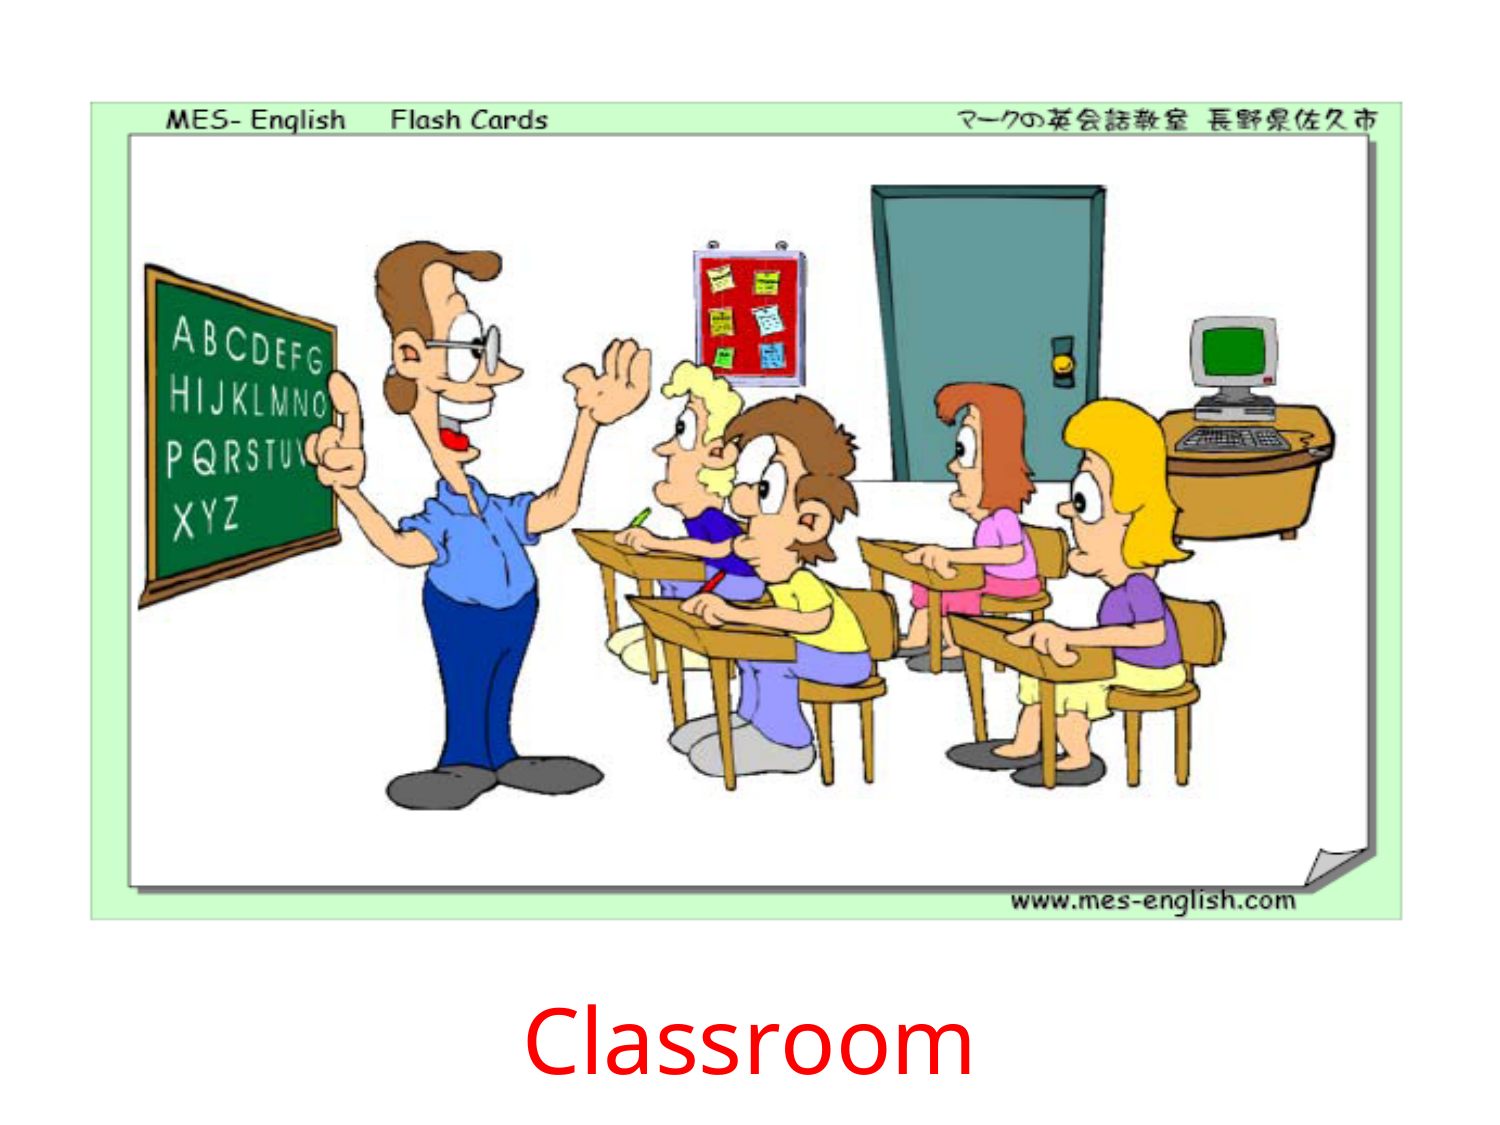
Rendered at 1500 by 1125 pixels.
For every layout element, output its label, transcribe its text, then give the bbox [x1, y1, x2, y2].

text_box Classroom [99, 974, 1401, 1101]
picture [67, 83, 1420, 938]
